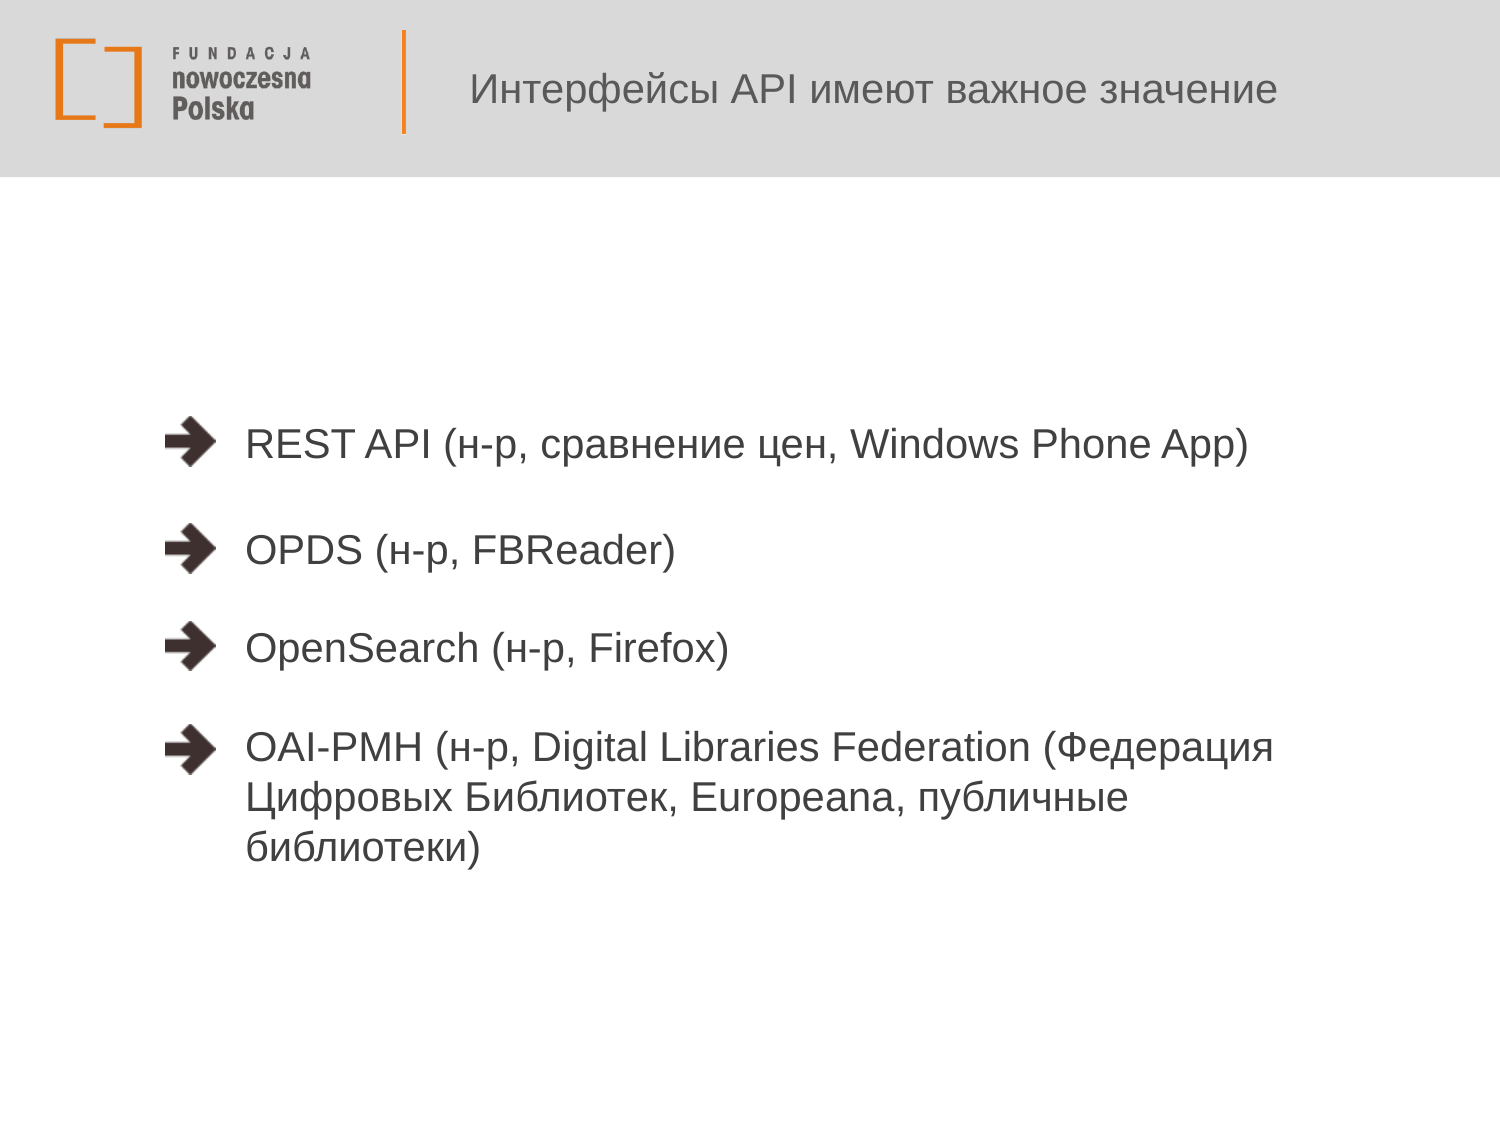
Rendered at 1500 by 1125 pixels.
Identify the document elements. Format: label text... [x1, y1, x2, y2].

text_box OPDS (н-р, FBReader) [230, 515, 1365, 581]
picture [53, 30, 313, 140]
picture [165, 416, 216, 468]
text_box Интерфейсы API имеют важное значение [454, 54, 1406, 120]
picture [395, 30, 422, 145]
text_box REST API (н-р, сравнение цен, Windows Phone App) [230, 409, 1365, 475]
text_box OAI-PMH (н-р, Digital Libraries Federation (Федерация Цифровых Библиотек, Europeana, публичные библиотеки) [230, 711, 1365, 877]
text_box [0, 0, 1500, 178]
picture [165, 523, 216, 574]
picture [165, 621, 216, 672]
text_box OpenSearch (н-р, Firefox) [230, 613, 1365, 679]
picture [165, 724, 216, 775]
